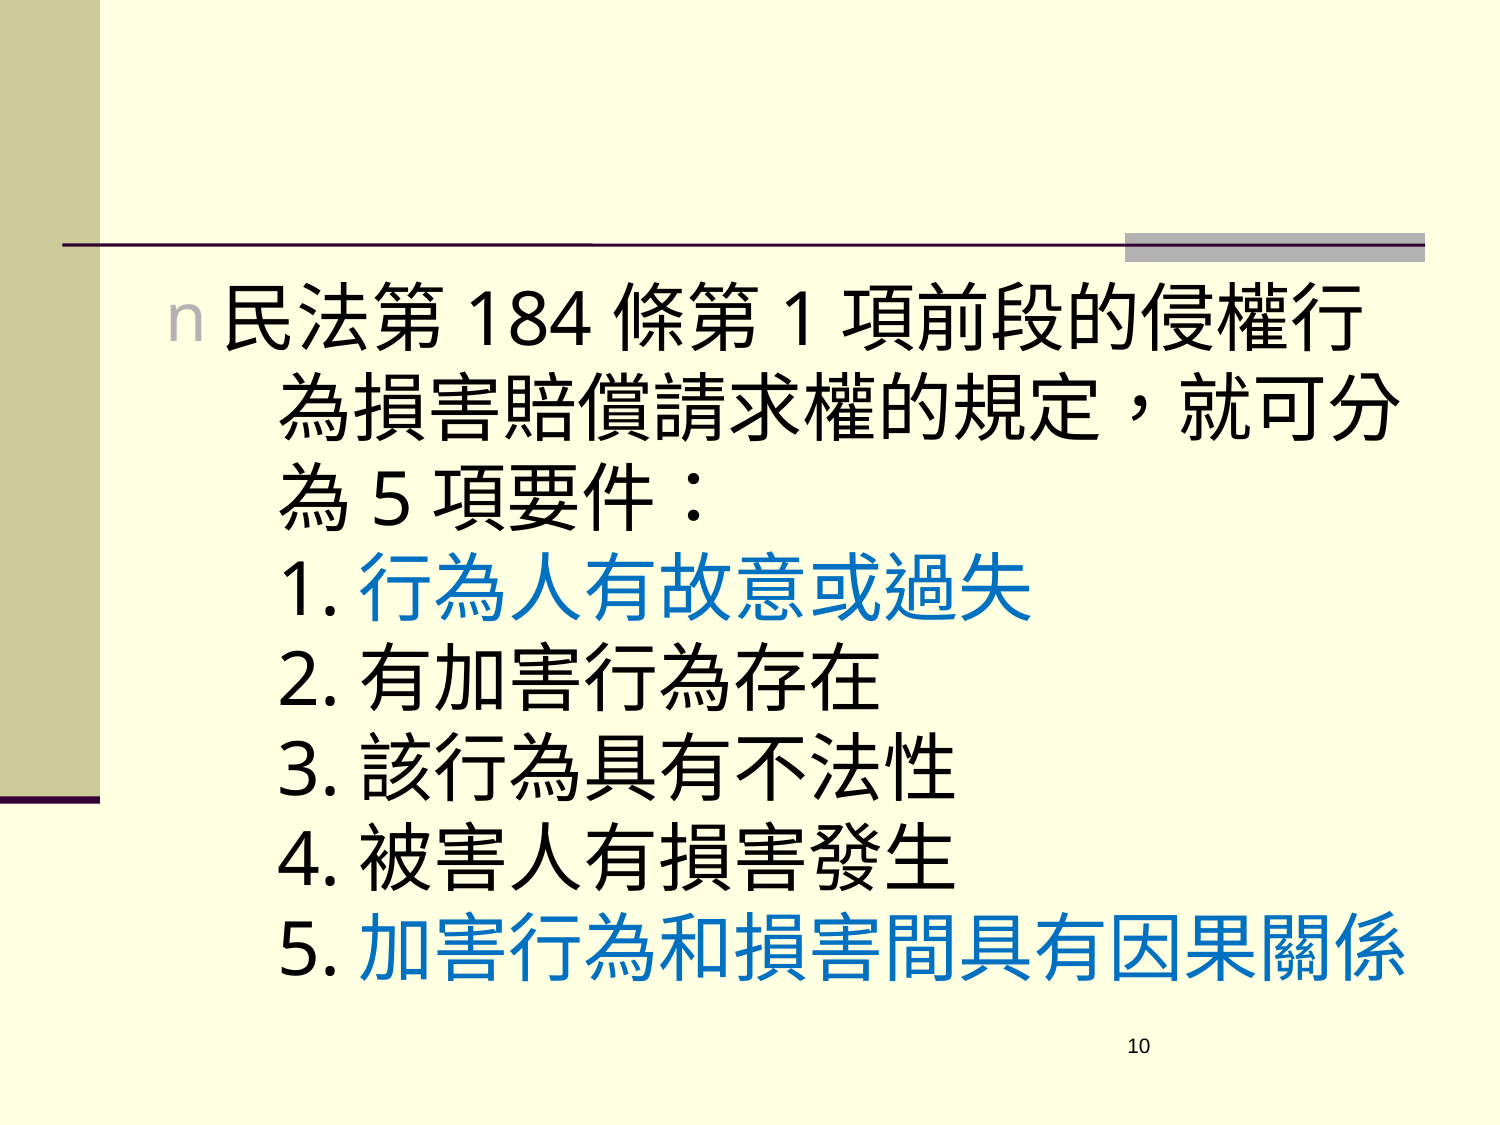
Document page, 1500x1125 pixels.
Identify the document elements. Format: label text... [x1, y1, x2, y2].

text_box [1112, 1025, 1426, 1101]
list 民法第184條第1項前段的侵權行為損害賠償請求權的規定，就可分為5項要件： 1.行為人有故意或過失 2.有加害行為存在 3.該行為具有不法性 4.被害人有損害發生 5.加害行為和損害間具有因果關係 [150, 262, 1426, 1006]
